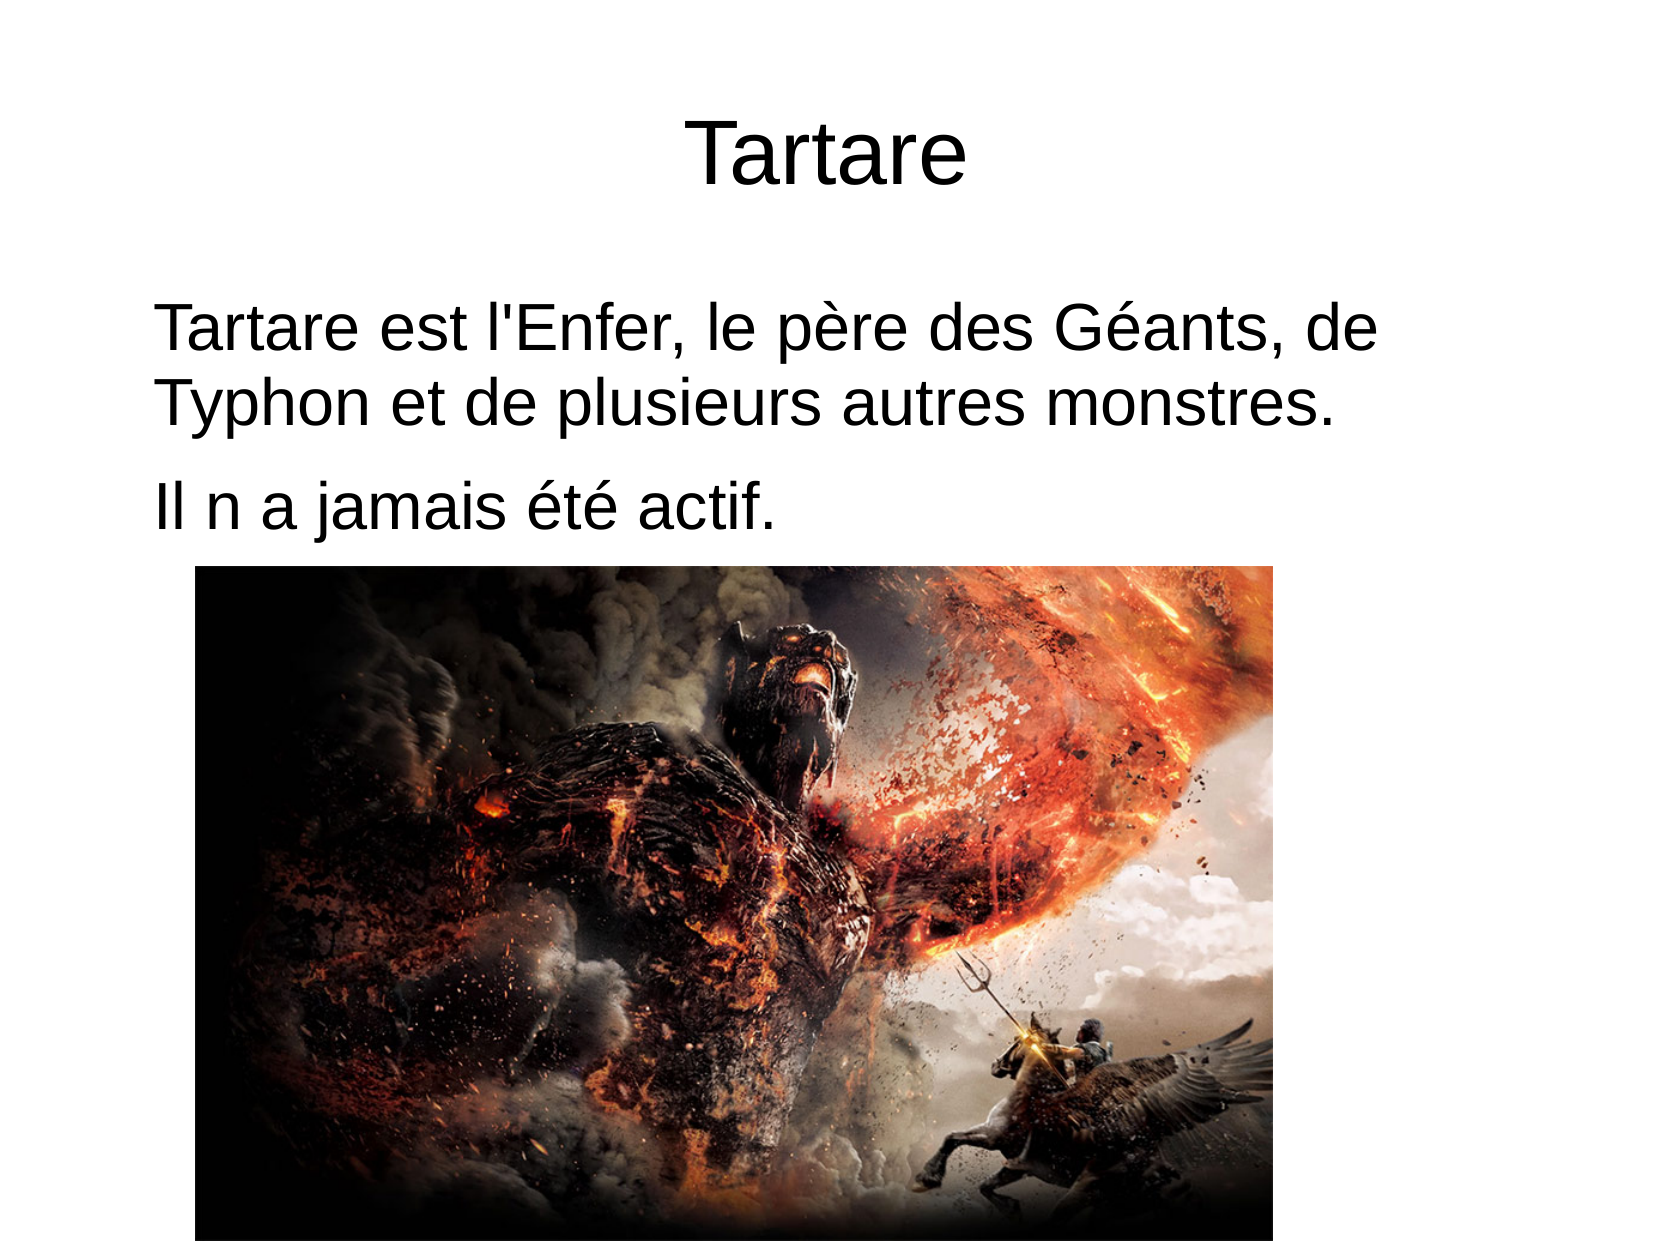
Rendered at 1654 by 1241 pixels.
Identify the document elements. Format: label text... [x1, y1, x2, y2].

picture [195, 566, 1273, 1241]
list Tartare est l'Enfer, le père des Géants, de Typhon et de plusieurs autres monstres. Il n a jamais été actif. [82, 290, 1571, 634]
title Tartare [82, 49, 1571, 257]
